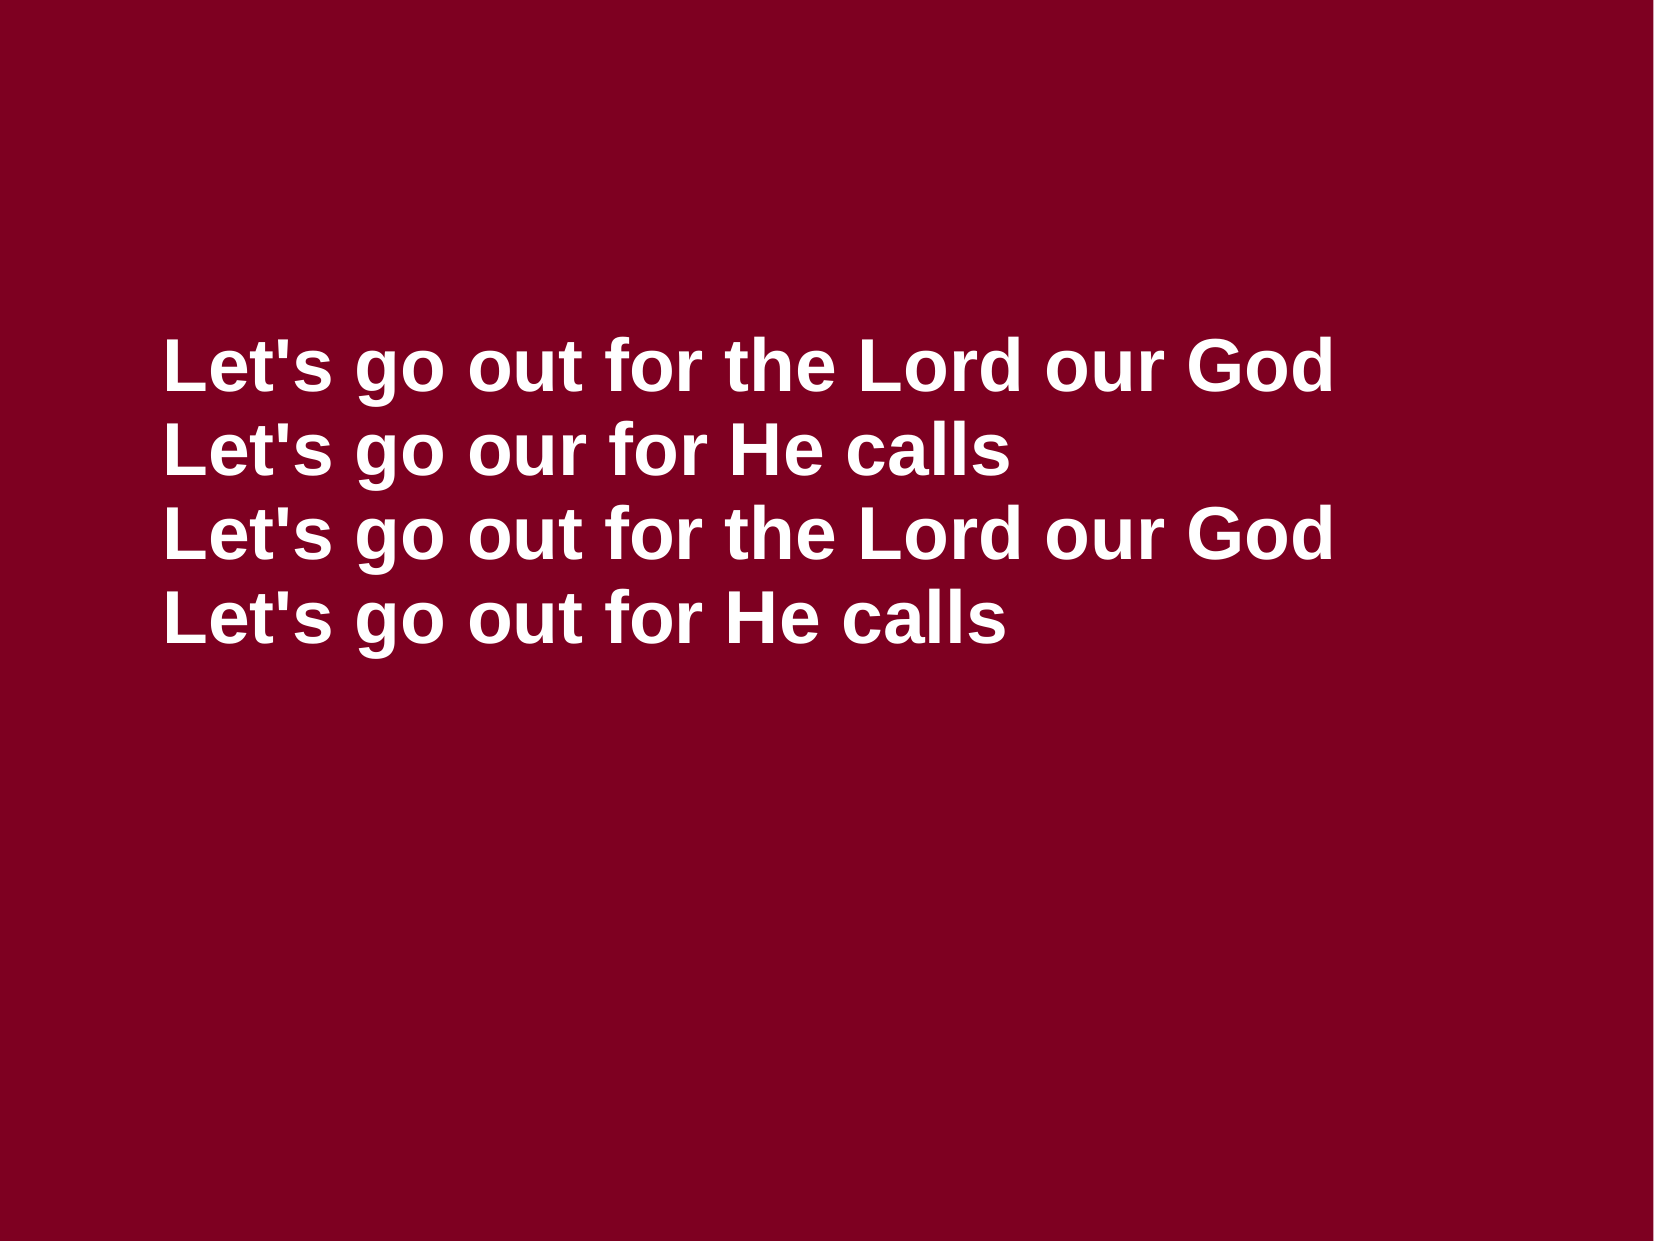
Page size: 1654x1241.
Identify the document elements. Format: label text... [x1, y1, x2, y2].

text_box Let's go out for the Lord our God Let's go our for He calls Let's go out for the Lord our God Let's go out for He calls [0, 0, 1654, 1241]
